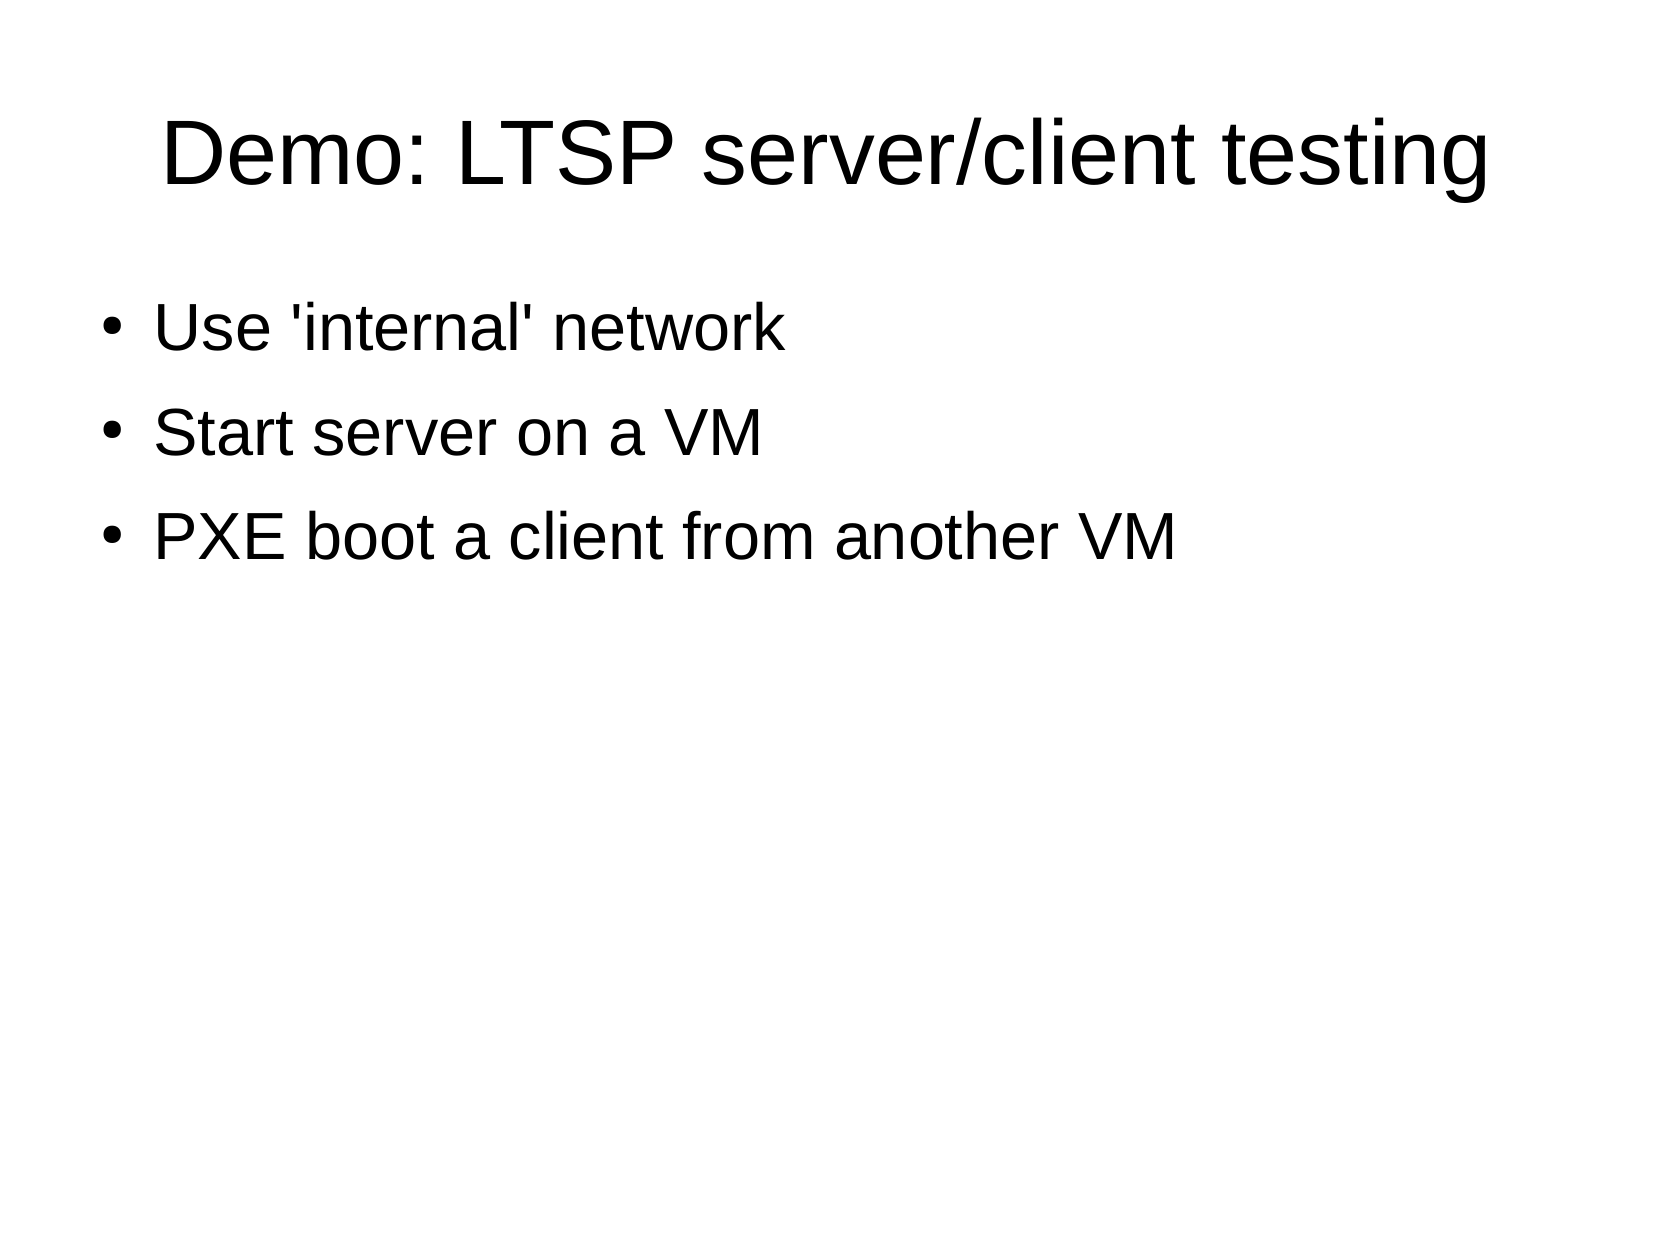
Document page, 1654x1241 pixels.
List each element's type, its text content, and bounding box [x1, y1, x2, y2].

list Use 'internal' network Start server on a VM PXE boot a client from another VM [82, 290, 1571, 1094]
title Demo: LTSP server/client testing [82, 56, 1571, 250]
